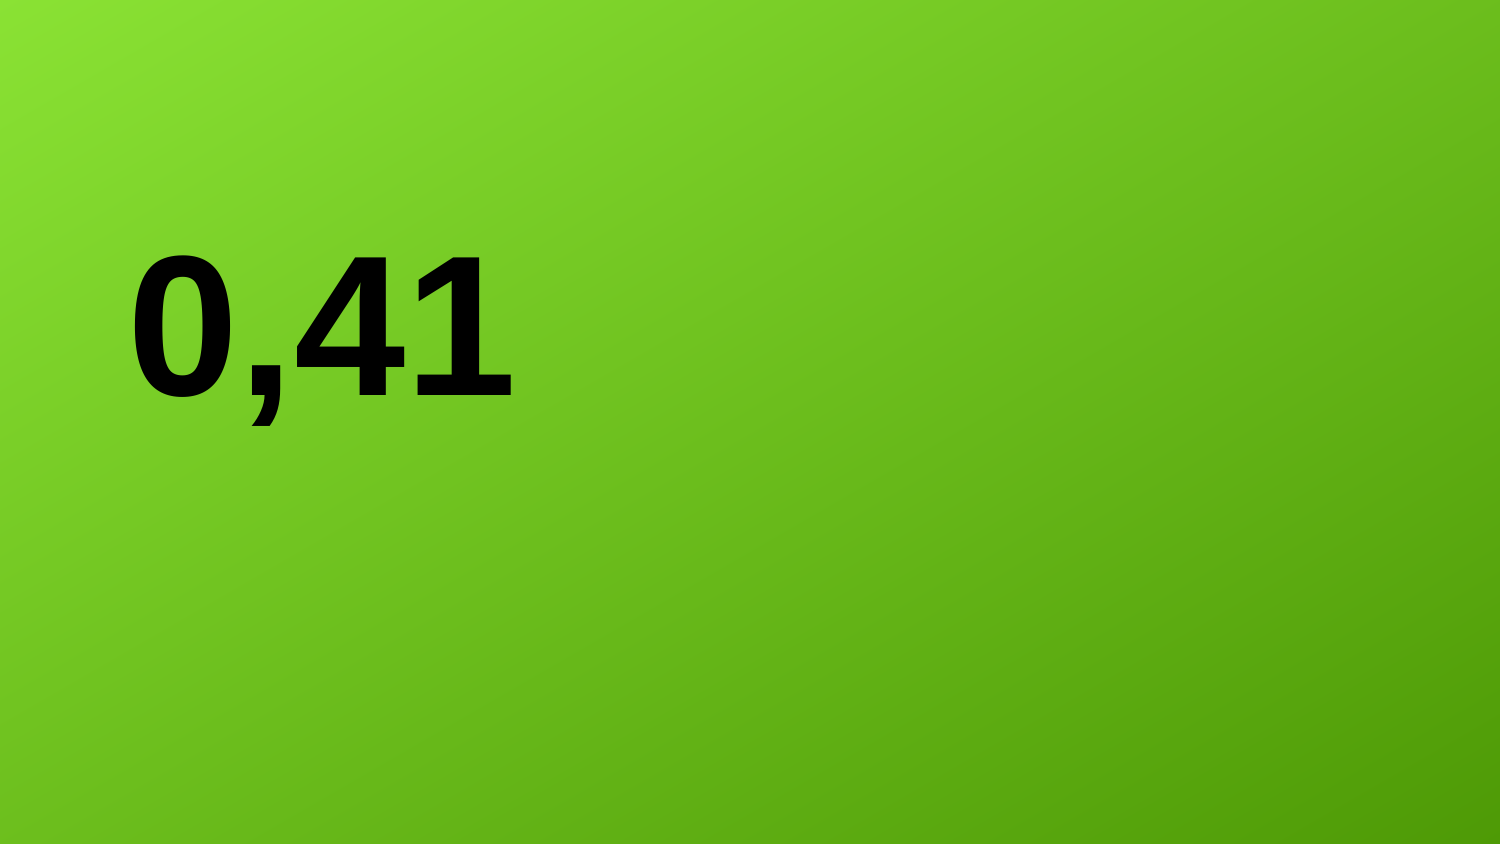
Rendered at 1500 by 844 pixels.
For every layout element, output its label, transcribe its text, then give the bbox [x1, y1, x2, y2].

title 0,41 [112, 259, 1388, 450]
